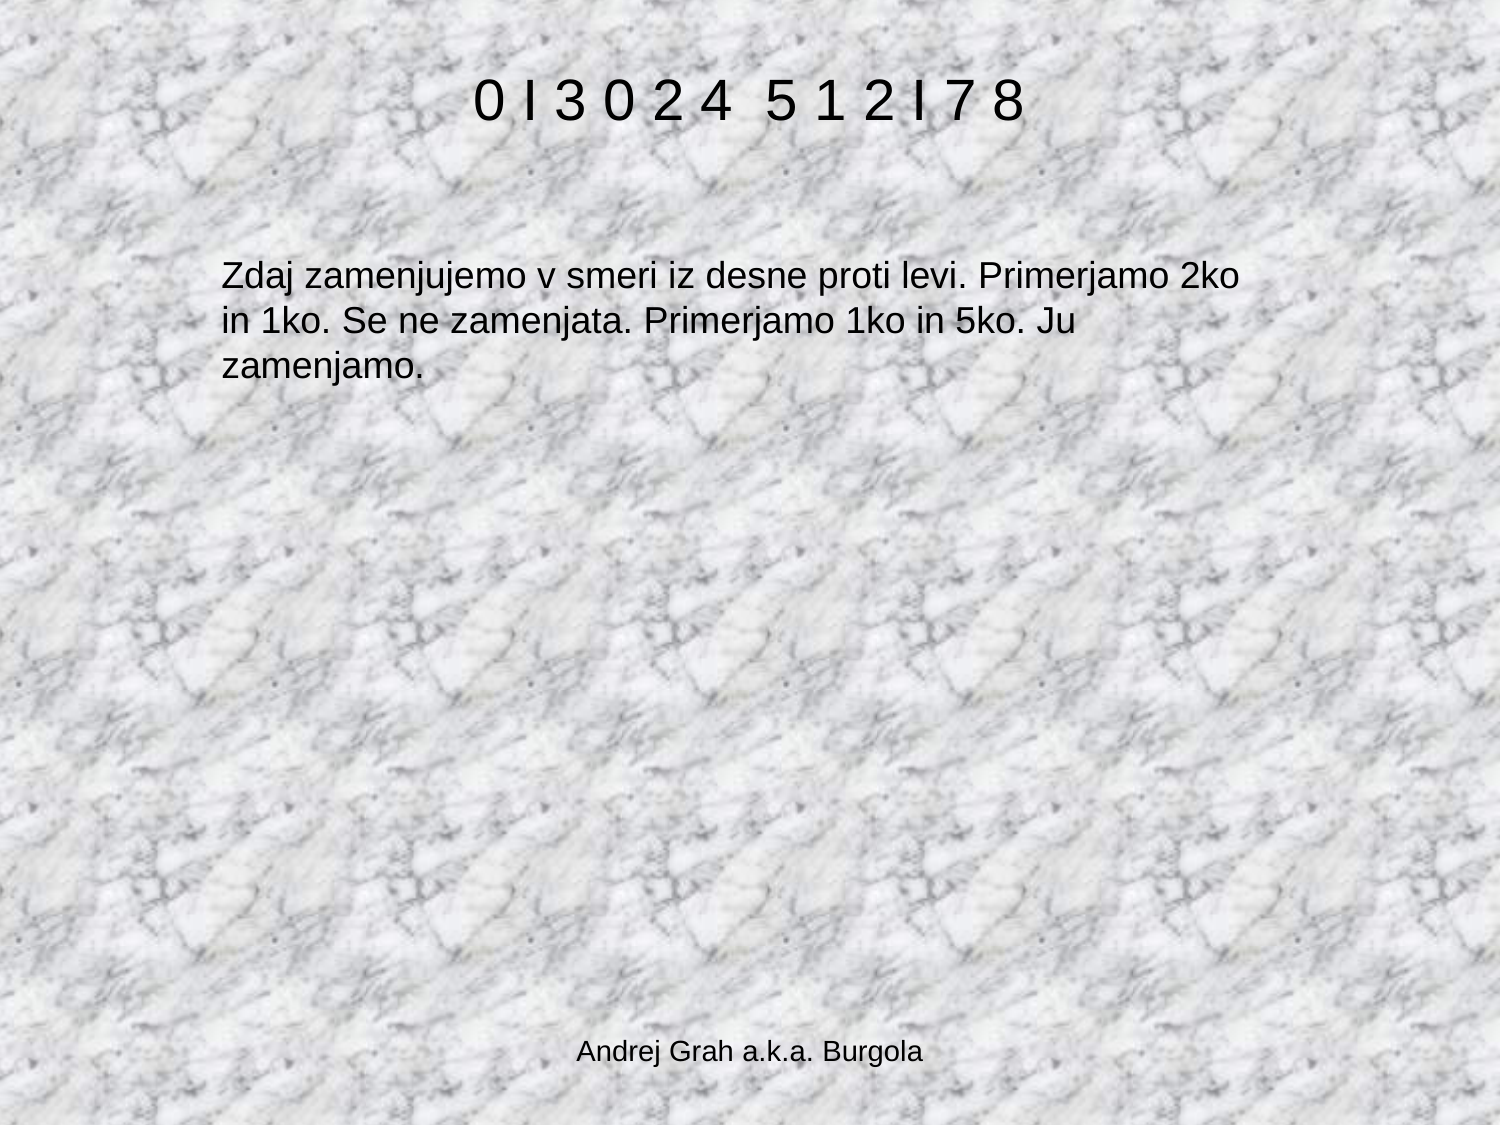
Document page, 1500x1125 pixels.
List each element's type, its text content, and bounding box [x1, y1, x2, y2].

text_box 0 I 3 0 2 4 5 1 2 I 7 8 [265, 54, 1235, 141]
picture [0, 0, 1500, 1125]
text_box Andrej Grah a.k.a. Burgola [512, 1024, 988, 1103]
text_box Zdaj zamenjujemo v smeri iz desne proti levi. Primerjamo 2ko in 1ko. Se ne zamenjata. Primerjamo 1ko in 5ko. Ju zamenjamo. [206, 243, 1282, 394]
